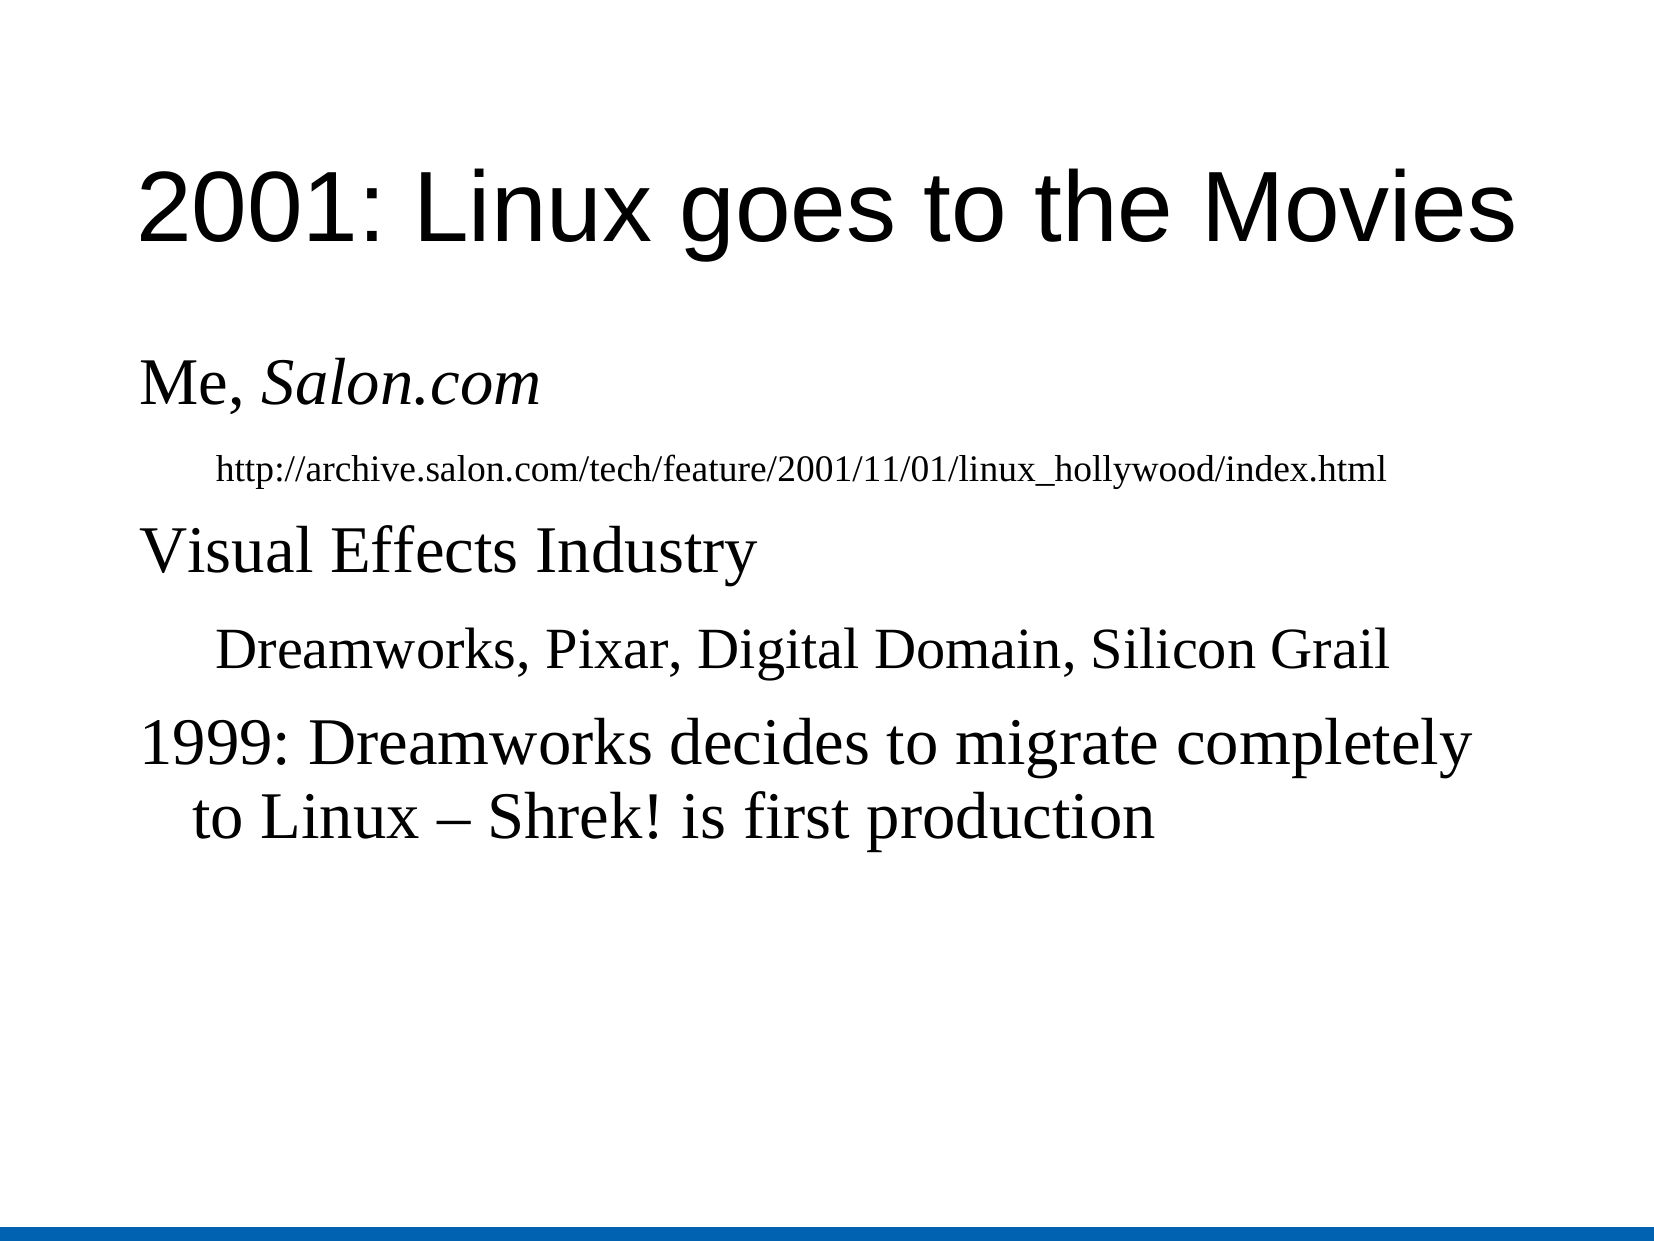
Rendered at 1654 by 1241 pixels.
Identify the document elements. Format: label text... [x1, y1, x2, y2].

title 2001: Linux goes to the Movies [121, 102, 1534, 310]
list Me, Salon.com http://archive.salon.com/tech/feature/2001/11/01/linux_hollywood/index.html Visual Effects Industry Dreamworks, Pixar, Digital Domain, Silicon Grail 1999: Dreamworks decides to migrate completely to Linux – Shrek! is first production [121, 344, 1534, 1127]
